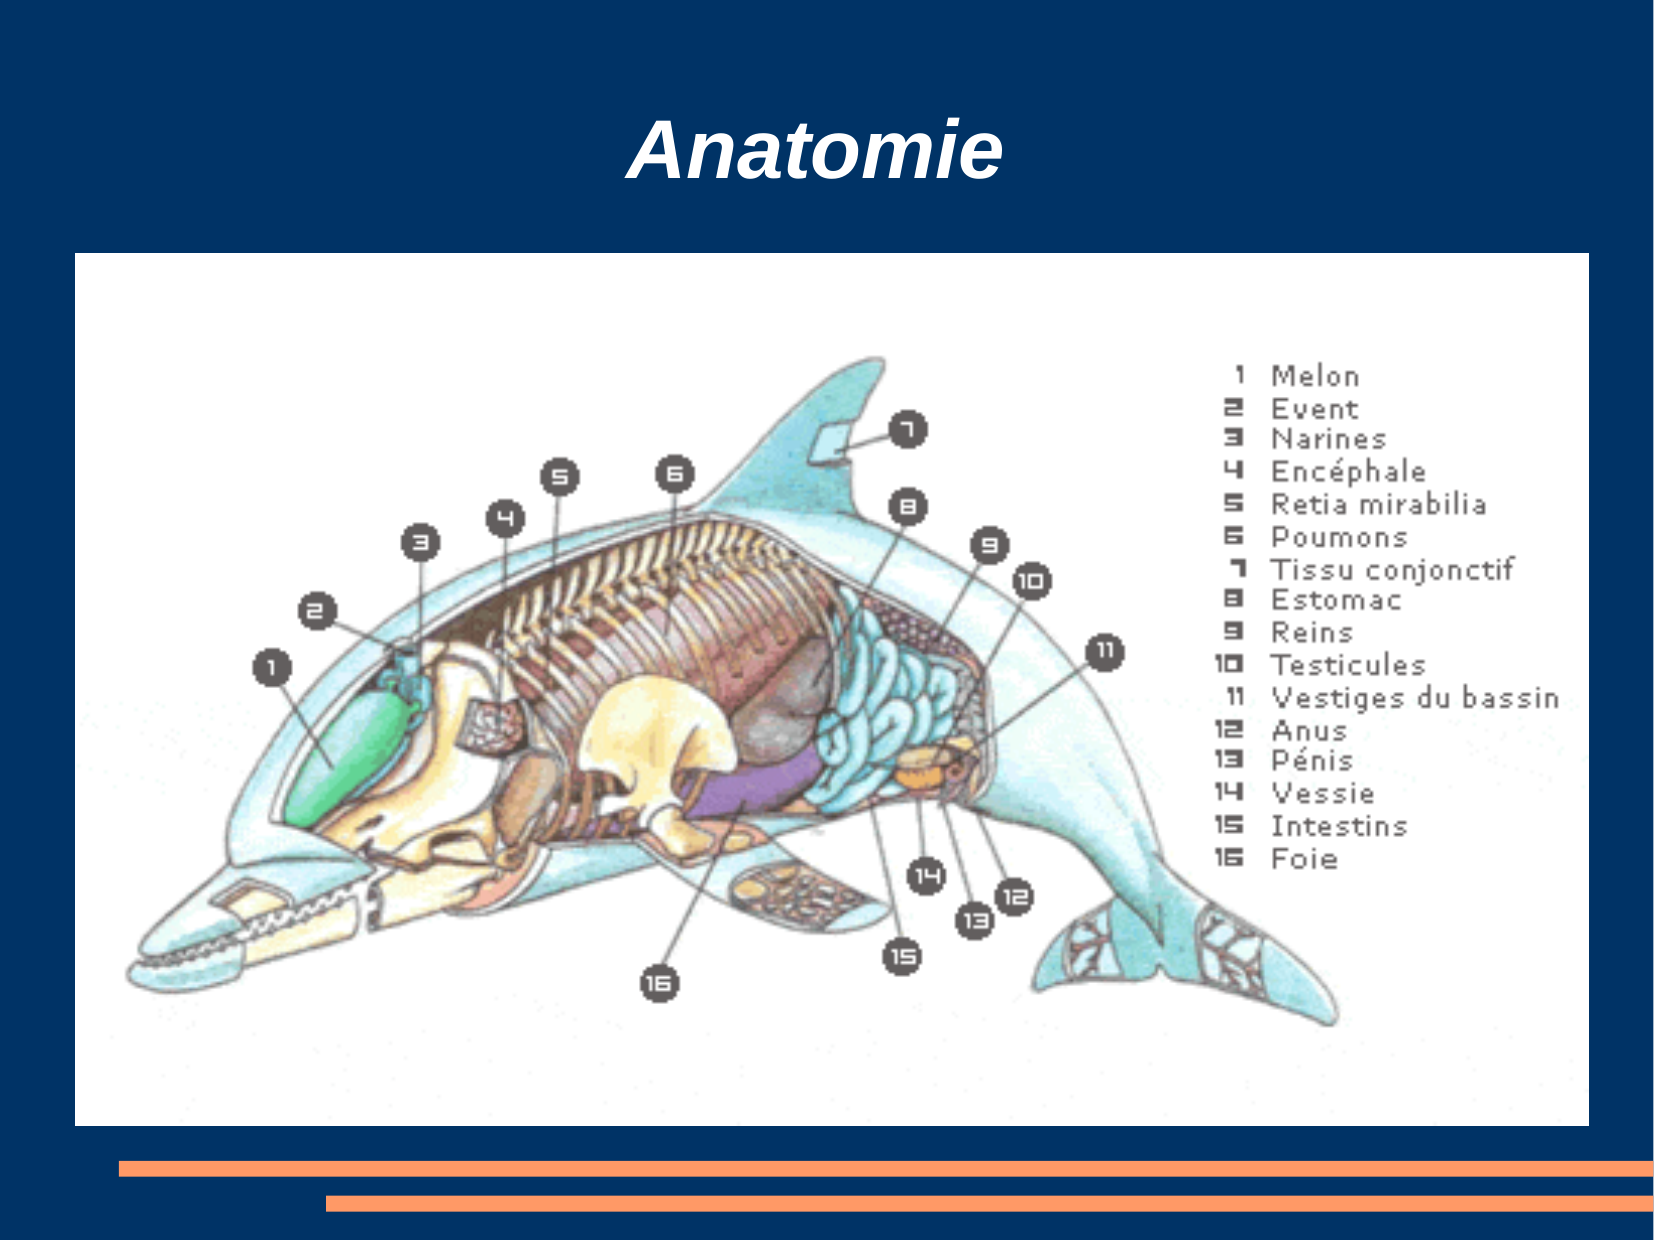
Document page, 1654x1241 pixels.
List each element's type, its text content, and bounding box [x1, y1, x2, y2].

picture [75, 253, 1589, 1126]
title Anatomie [121, 46, 1534, 253]
